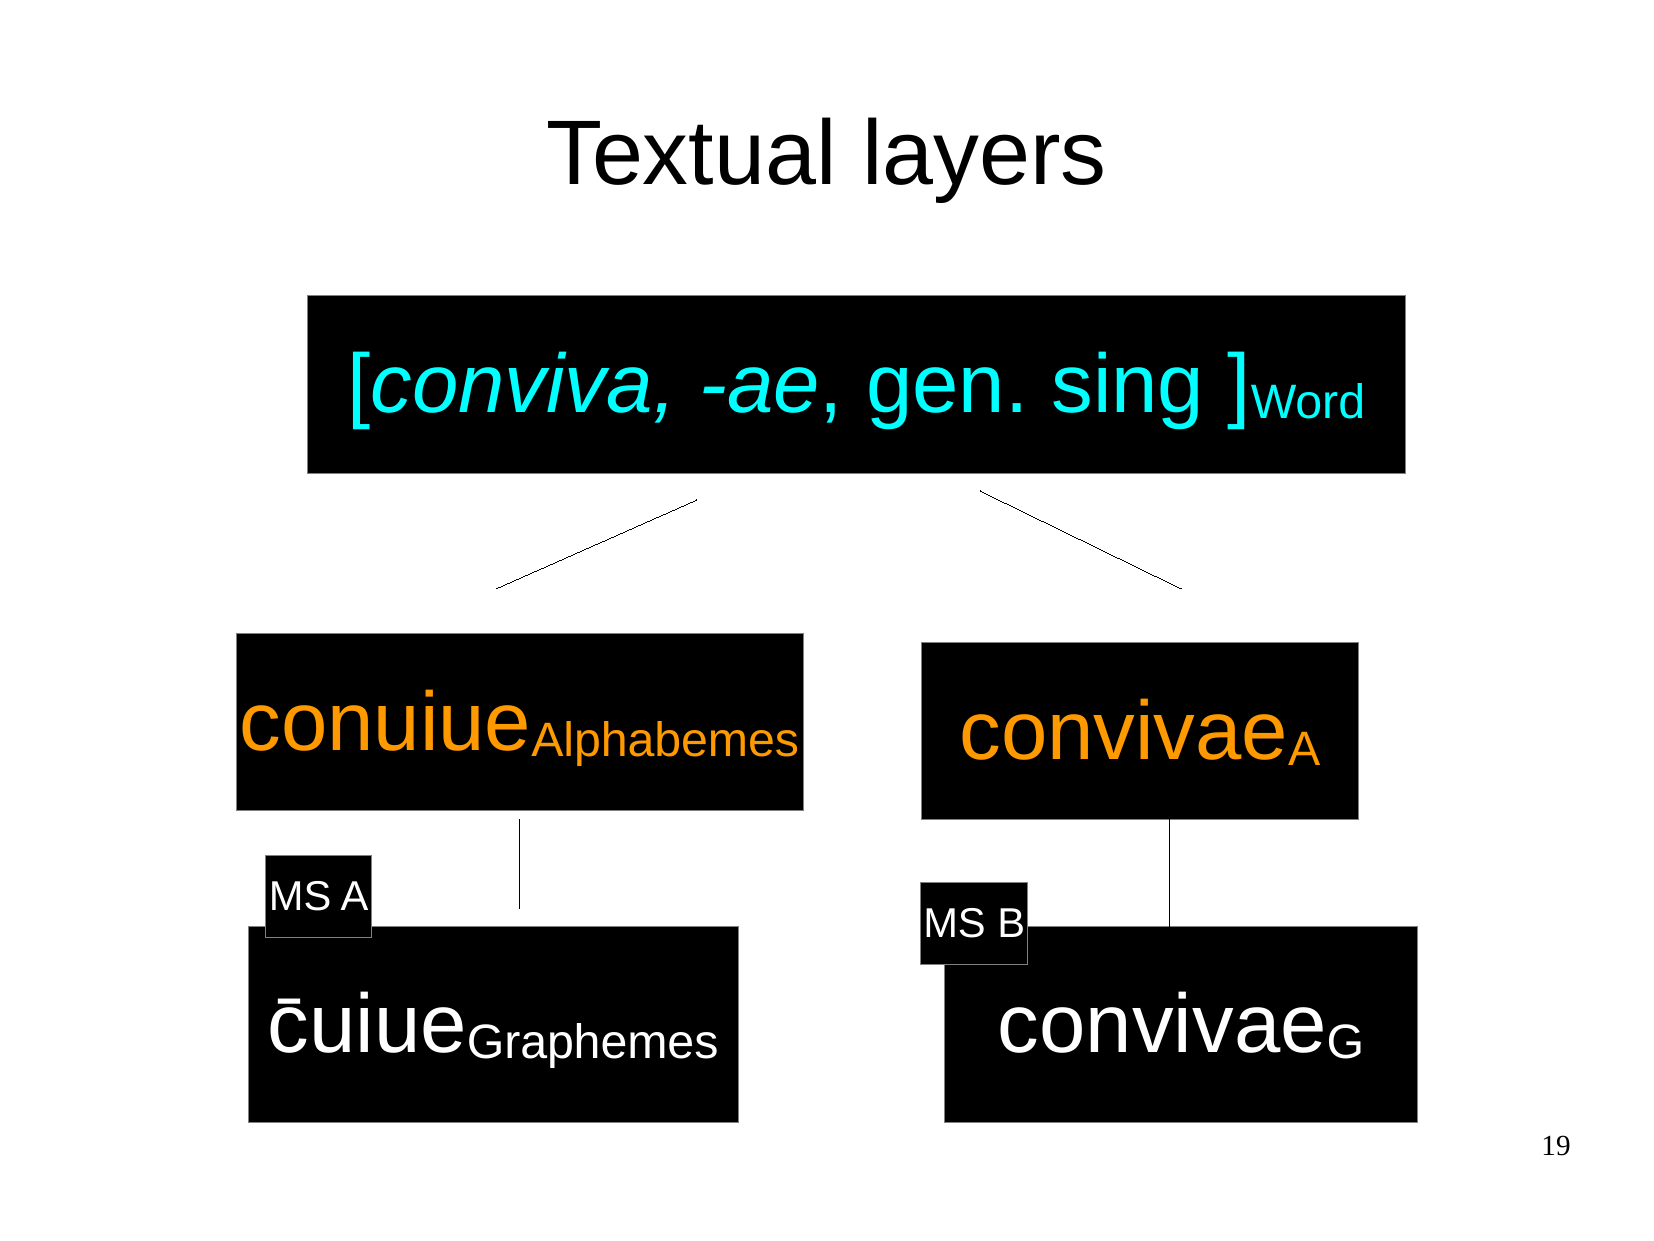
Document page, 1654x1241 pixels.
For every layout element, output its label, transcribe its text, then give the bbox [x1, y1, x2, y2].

text_box MS B [920, 882, 1028, 965]
title Textual layers [82, 49, 1571, 257]
text_box conuiueAlphabemes [236, 633, 804, 811]
text_box c̄uiueGraphemes [248, 926, 739, 1123]
text_box [conviva, -ae, gen. sing ]Word [307, 295, 1406, 474]
text_box convivaeG [944, 926, 1418, 1123]
text_box MS A [265, 855, 372, 938]
text_box convivaeA [921, 642, 1359, 820]
